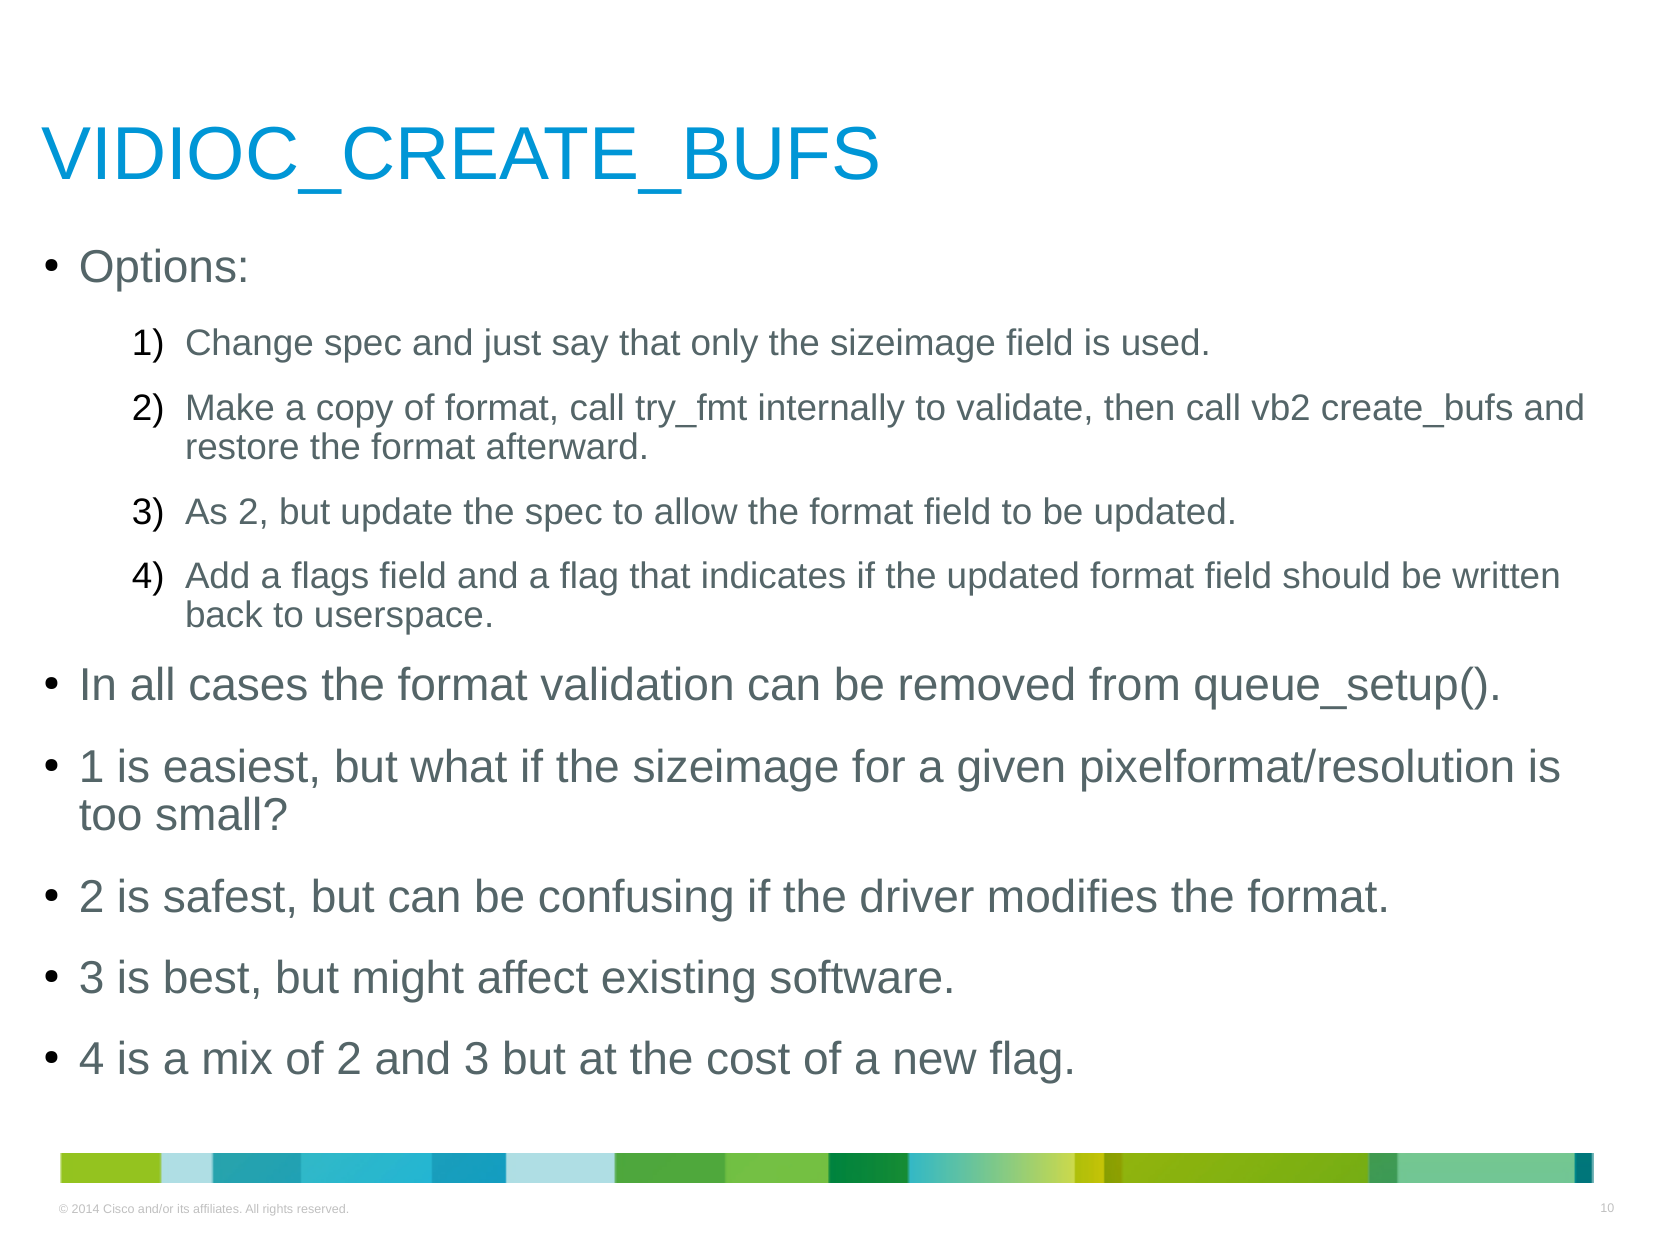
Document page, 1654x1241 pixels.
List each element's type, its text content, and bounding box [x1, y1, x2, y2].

title VIDIOC_CREATE_BUFS [41, 78, 1595, 230]
picture [60, 1153, 1594, 1183]
list Options: Change spec and just say that only the sizeimage field is used. Make a copy of format, call try_fmt internally to validate, then call vb2 create_bufs and restore the format afterward. As 2, but update the spec to allow the format field to be updated. Add a flags field and a flag that indicates if the updated format field should be written back to userspace. In all cases the format validation can be removed from queue_setup(). 1 is easiest, but what if the sizeimage for a given pixelformat/resolution is too small? 2 is safest, but can be confusing if the driver modifies the format. 3 is best, but might affect existing software. 4 is a mix of 2 and 3 but at the cost of a new flag. [43, 243, 1595, 1141]
